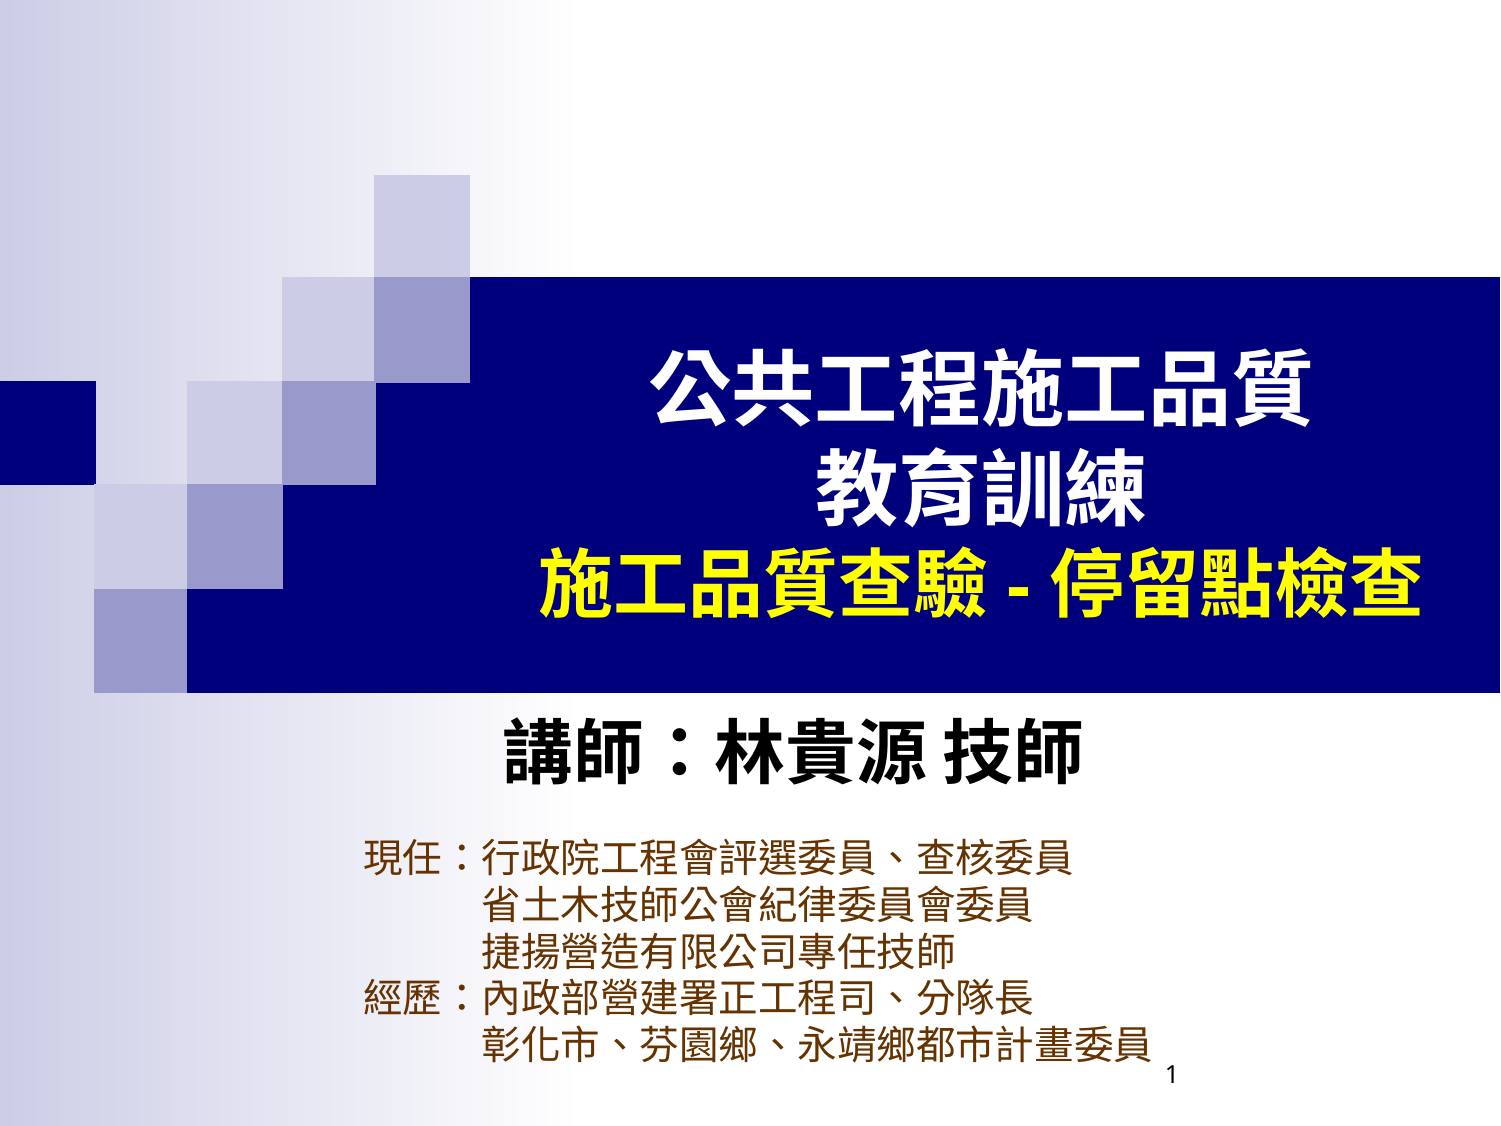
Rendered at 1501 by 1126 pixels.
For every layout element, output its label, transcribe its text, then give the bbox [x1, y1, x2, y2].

title 公共工程施工品質 教育訓練 施工品質查驗-停留點檢查 [487, 299, 1476, 663]
text_box [1149, 1025, 1501, 1101]
subtitle 講師：林貴源 技師 [487, 700, 1476, 988]
text_box 現任：行政院工程會評選委員、查核委員 省土木技師公會紀律委員會委員 捷揚營造有限公司專任技師 經歷：內政部營建署正工程司、分隊長 彰化市、芬園鄉、永靖鄉都市計畫委員 [348, 846, 1171, 1075]
